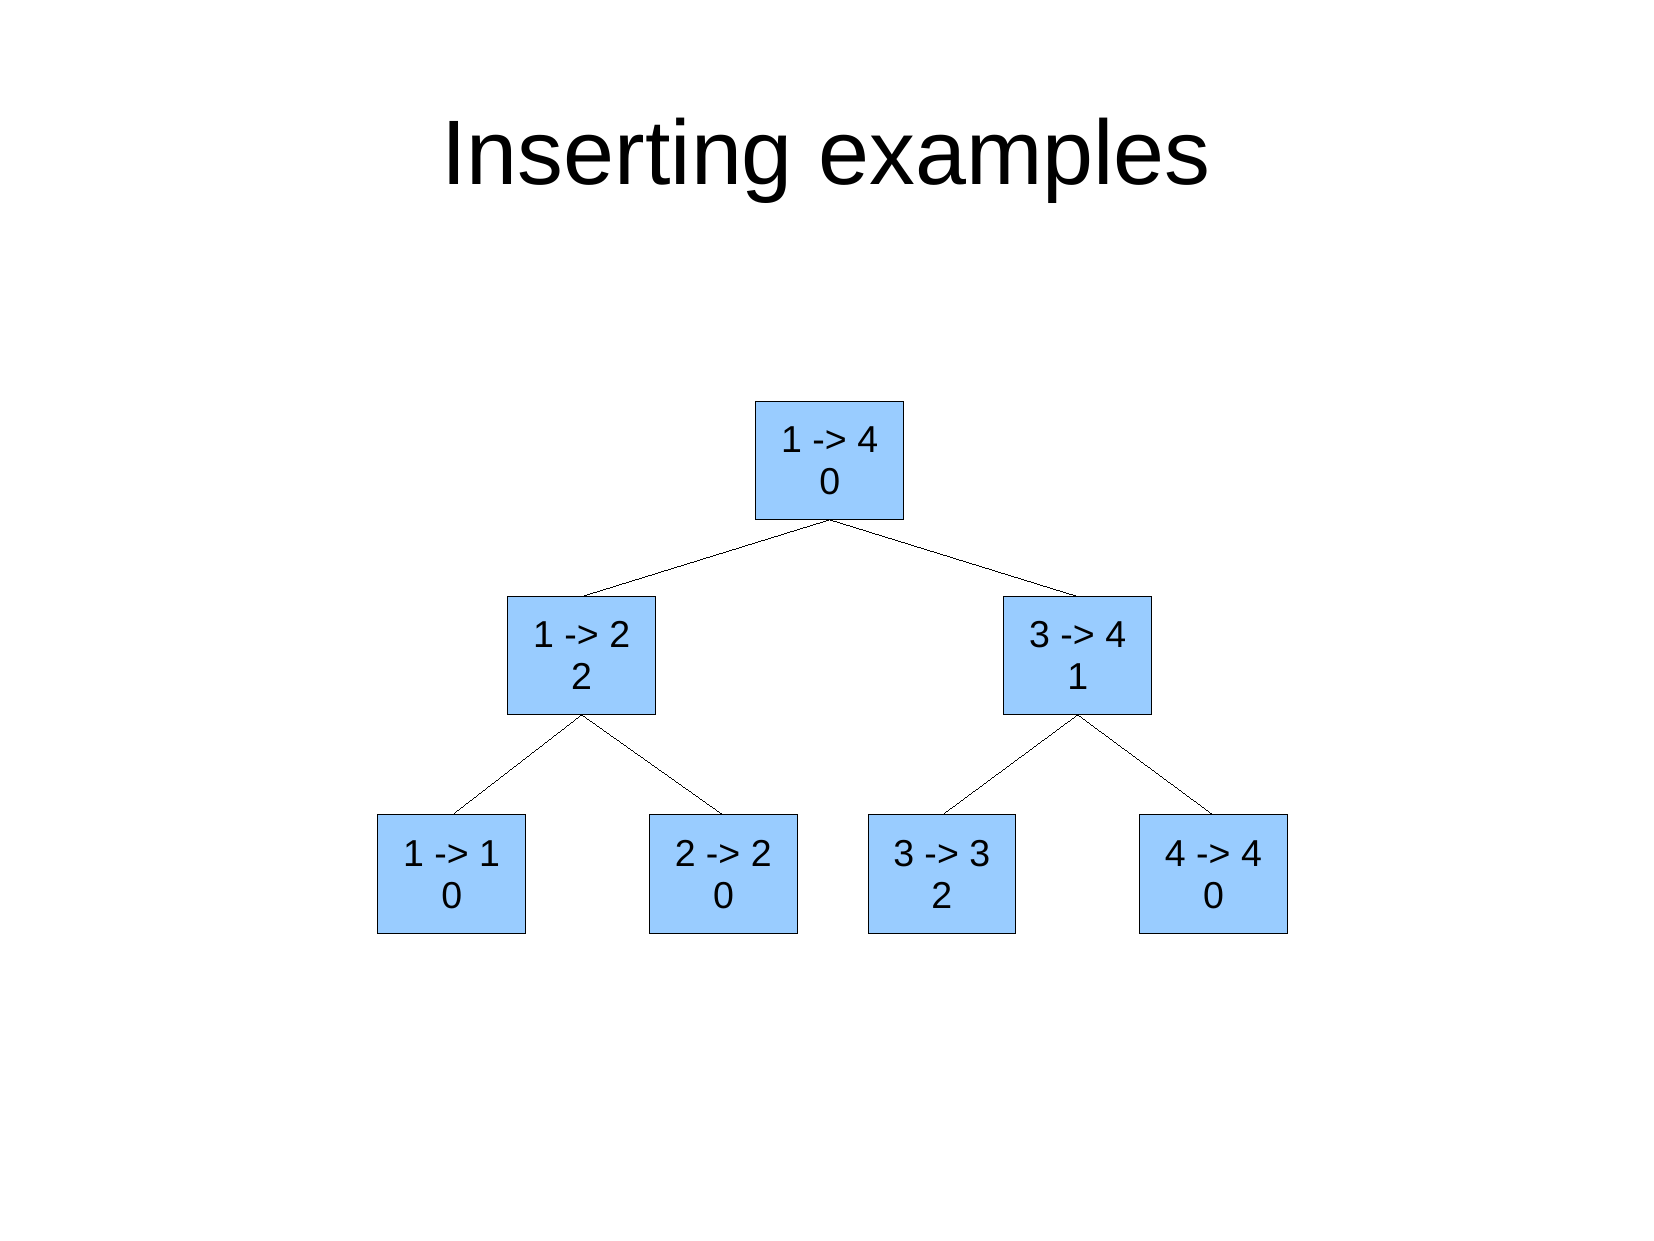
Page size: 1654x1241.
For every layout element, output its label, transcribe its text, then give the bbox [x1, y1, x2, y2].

text_box 1 -> 4 0 [755, 401, 904, 520]
text_box 1 -> 2 2 [507, 596, 656, 715]
title Inserting examples [82, 49, 1571, 257]
text_box 1 -> 1 0 [377, 814, 526, 934]
text_box 3 -> 4 1 [1003, 596, 1152, 715]
text_box 2 -> 2 0 [649, 814, 798, 934]
text_box 4 -> 4 0 [1139, 814, 1288, 934]
text_box 3 -> 3 2 [868, 814, 1016, 934]
